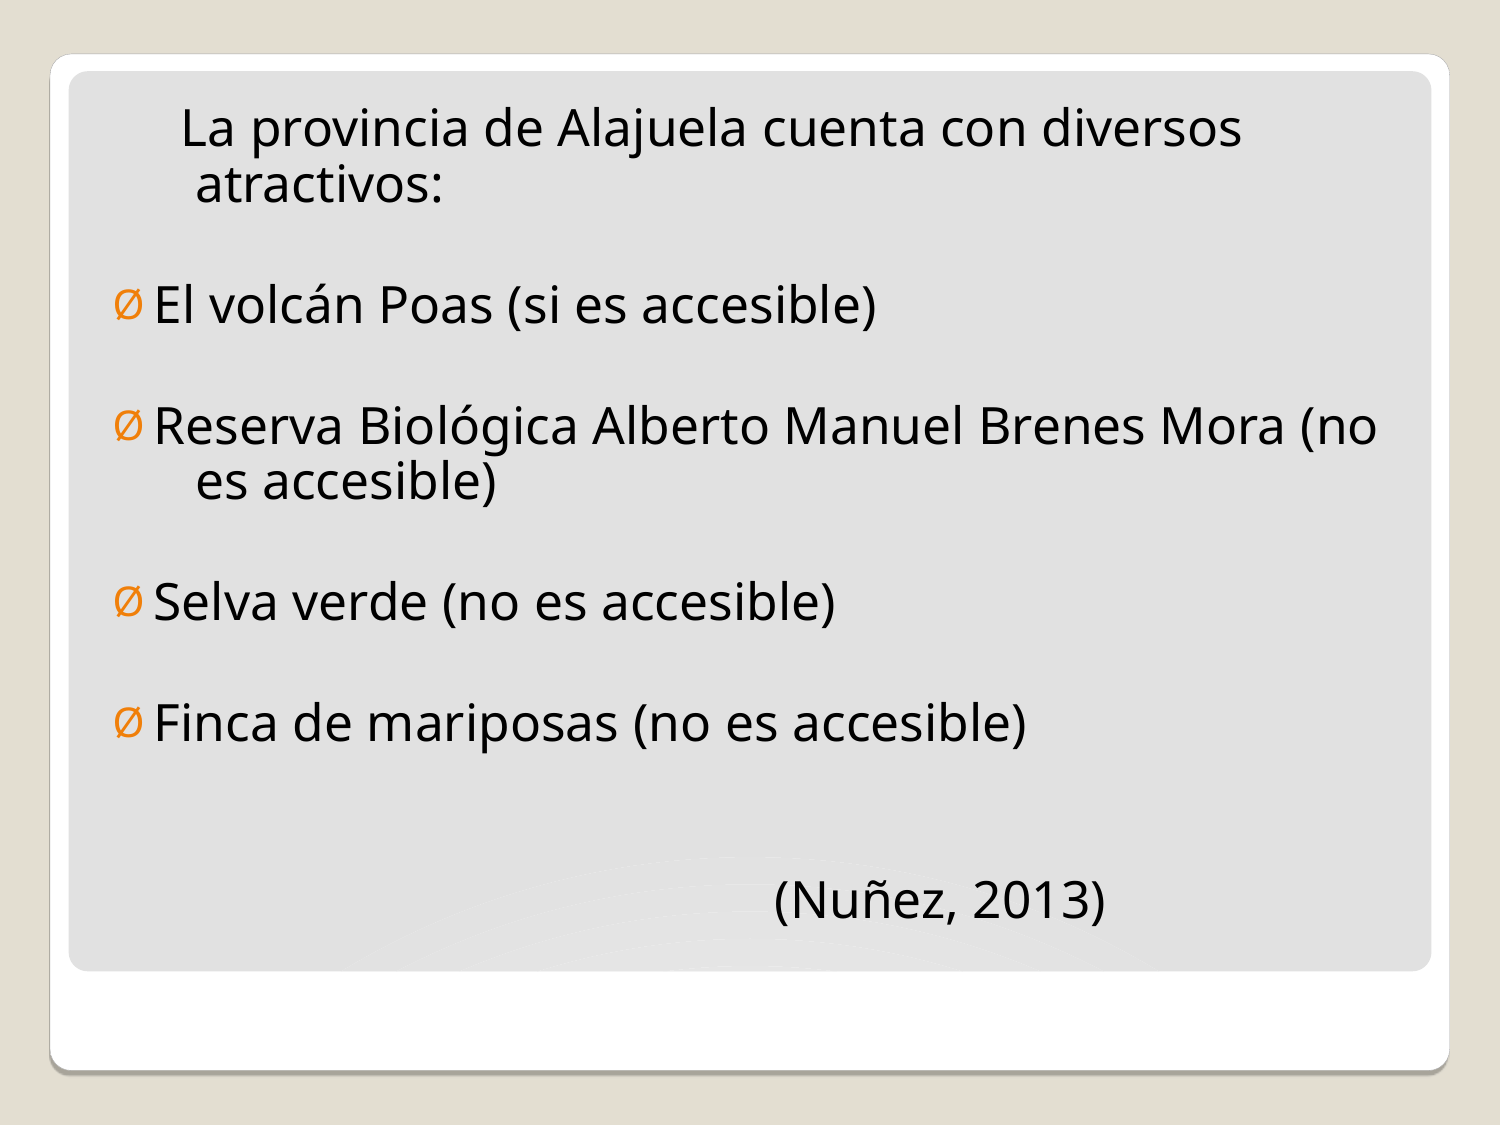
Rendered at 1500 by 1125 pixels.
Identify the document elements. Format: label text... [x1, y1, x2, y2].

list La provincia de Alajuela cuenta con diversos atractivos: El volcán Poas (si es accesible) Reserva Biológica Alberto Manuel Brenes Mora (no es accesible) Selva verde (no es accesible) Finca de mariposas (no es accesible) (Nuñez, 2013) [82, 86, 1426, 941]
